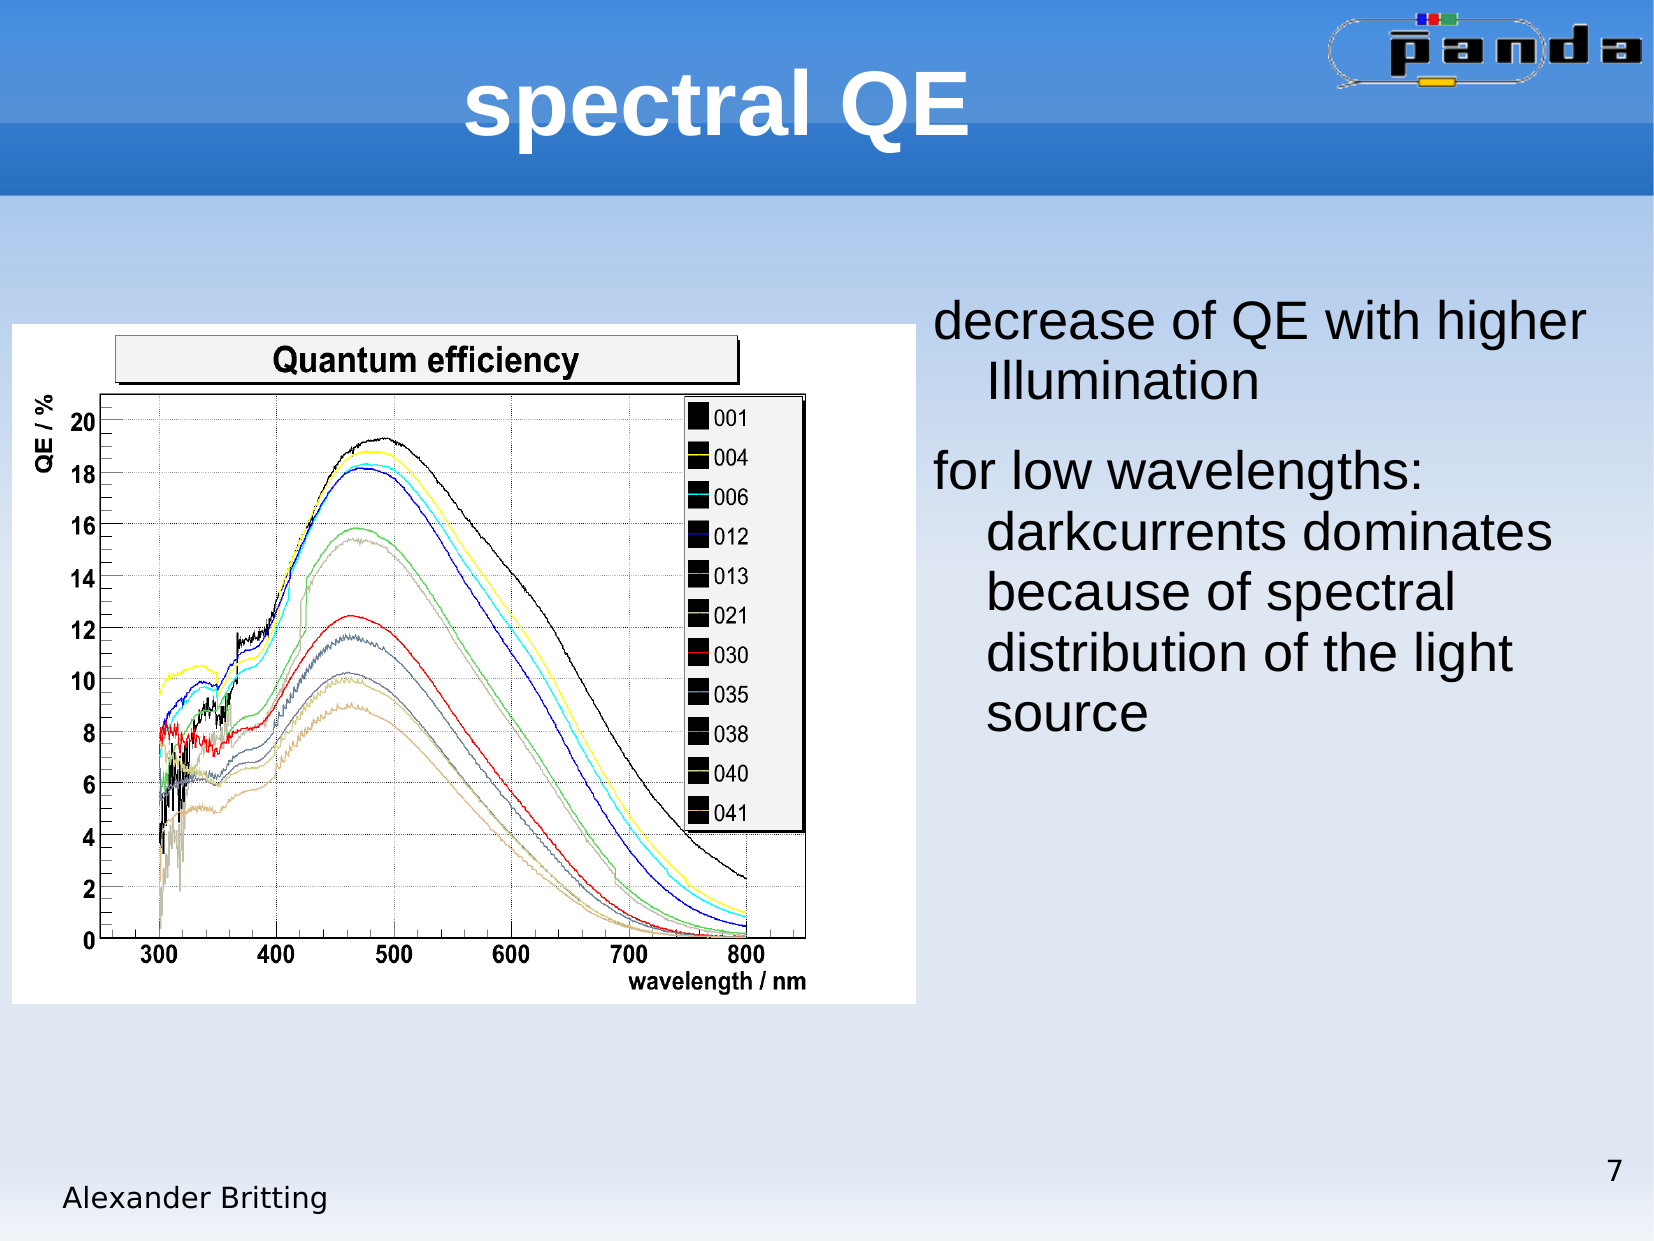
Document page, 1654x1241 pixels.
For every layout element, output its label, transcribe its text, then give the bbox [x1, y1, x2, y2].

picture [0, 0, 1654, 1241]
list decrease of QE with higher Illumination for low wavelengths: darkcurrents dominates because of spectral distribution of the light source [915, 290, 1625, 1152]
title spectral QE [76, 7, 1359, 200]
